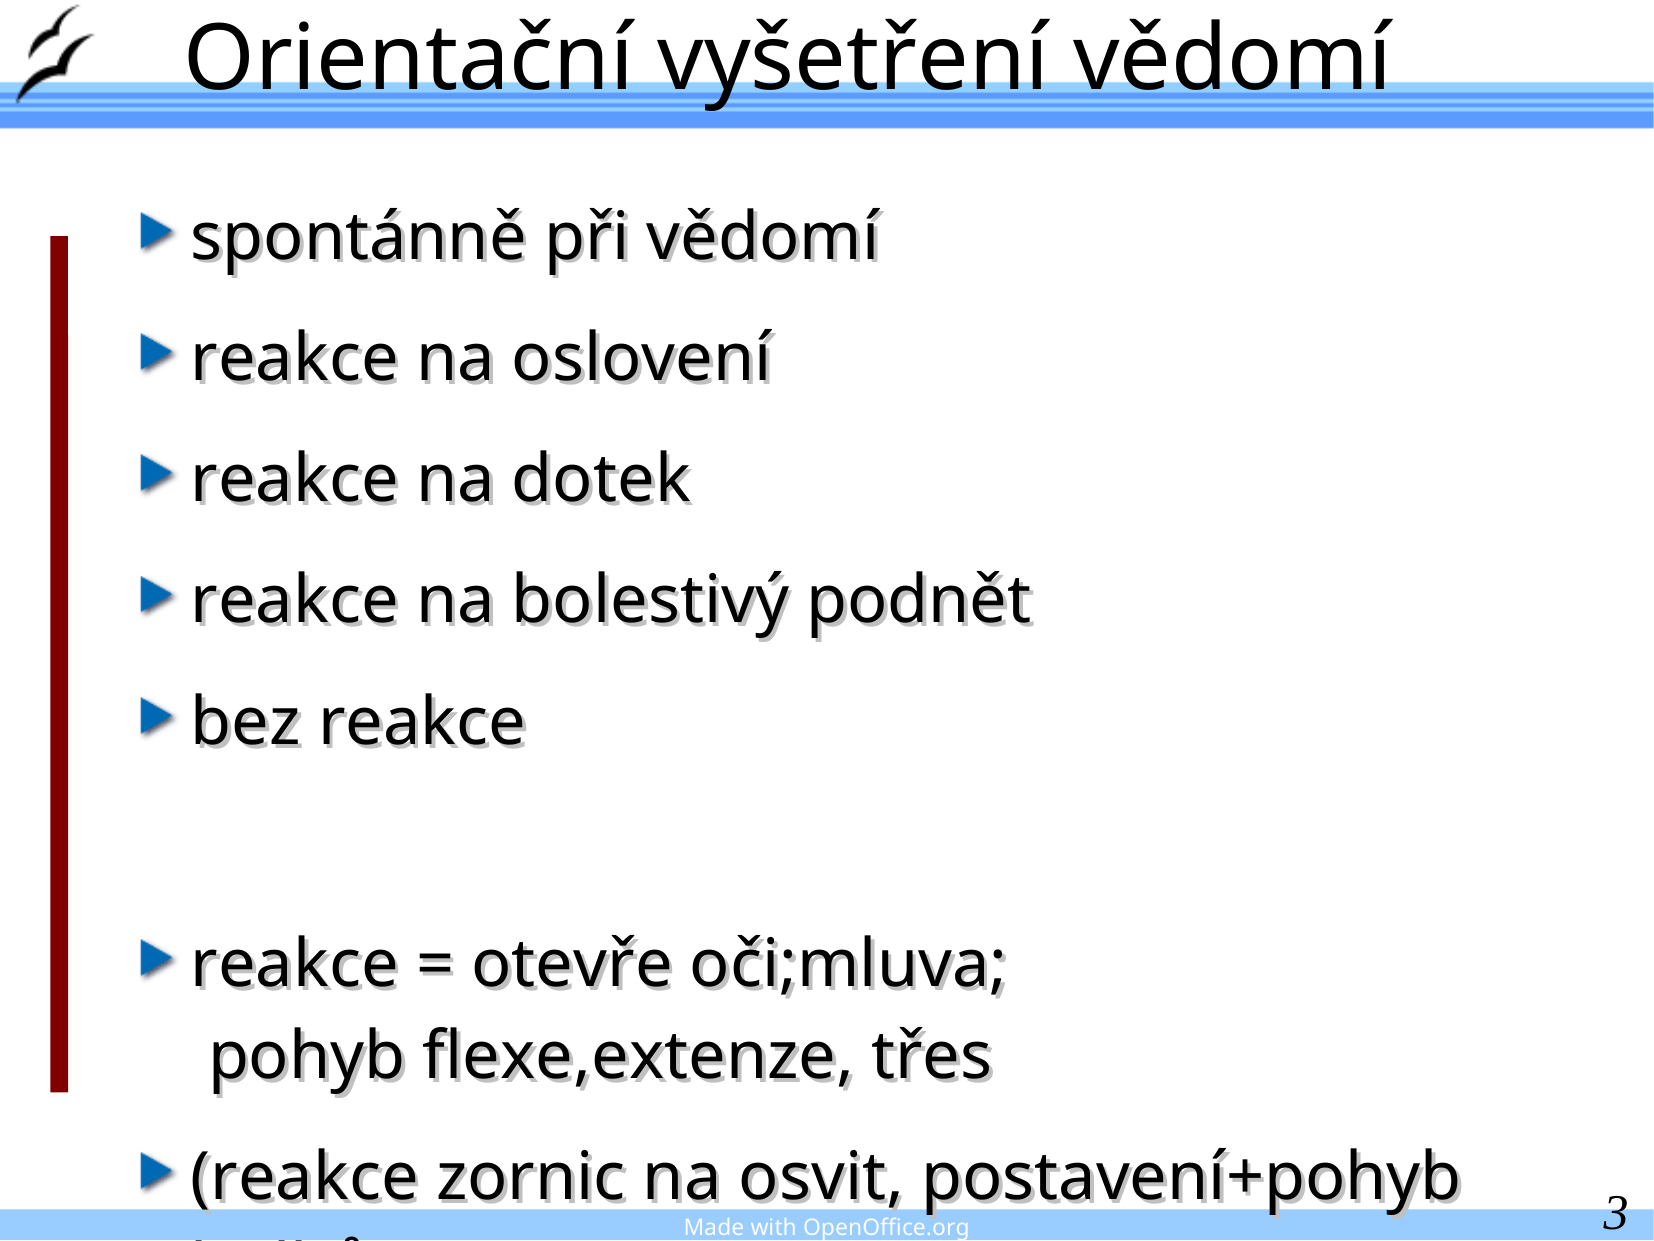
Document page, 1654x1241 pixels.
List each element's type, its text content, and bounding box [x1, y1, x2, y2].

picture [0, 0, 1654, 133]
title Orientační vyšetření vědomí [94, 0, 1507, 109]
list spontánně při vědomí reakce na oslovení reakce na dotek reakce na bolestivý podnět bez reakce reakce = otevře oči;mluva; pohyb flexe,extenze, třes (reakce zornic na osvit, postavení+pohyb bulbů) [120, 186, 1534, 1207]
